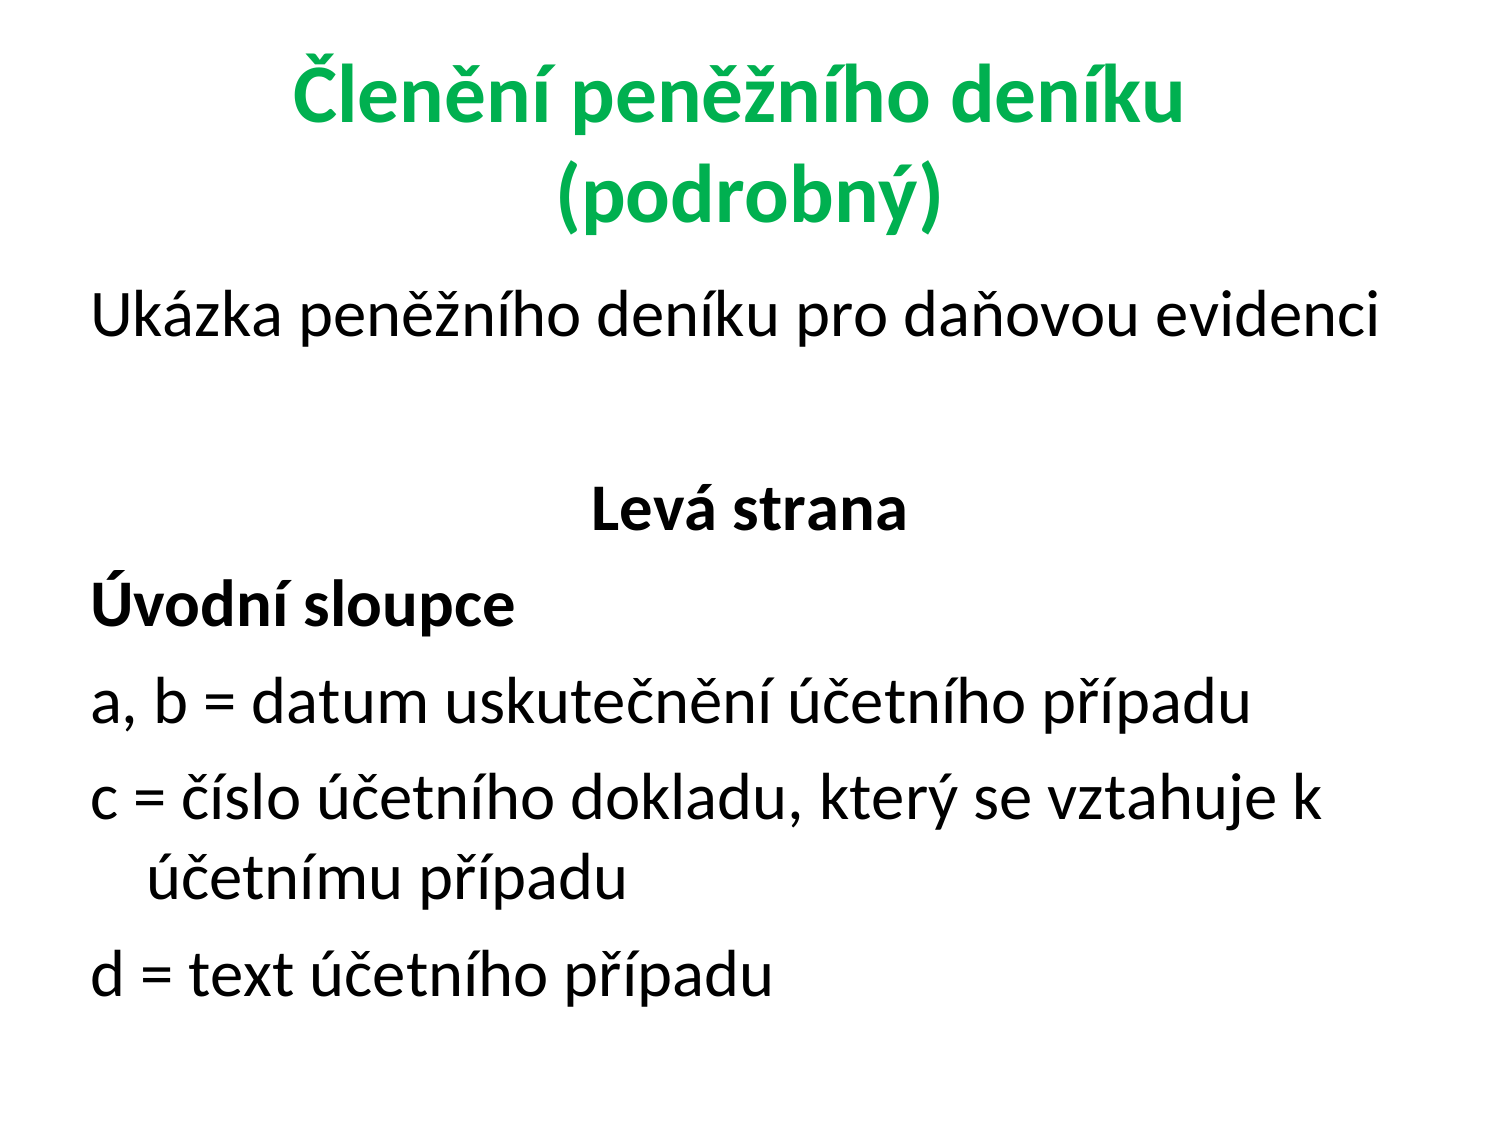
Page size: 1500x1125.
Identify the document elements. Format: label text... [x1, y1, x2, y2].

list Ukázka peněžního deníku pro daňovou evidenci Levá strana Úvodní sloupce a, b = datum uskutečnění účetního případu c = číslo účetního dokladu, který se vztahuje k účetnímu případu d = text účetního případu [75, 262, 1426, 1125]
title Členění peněžního deníku (podrobný) [75, 31, 1426, 247]
